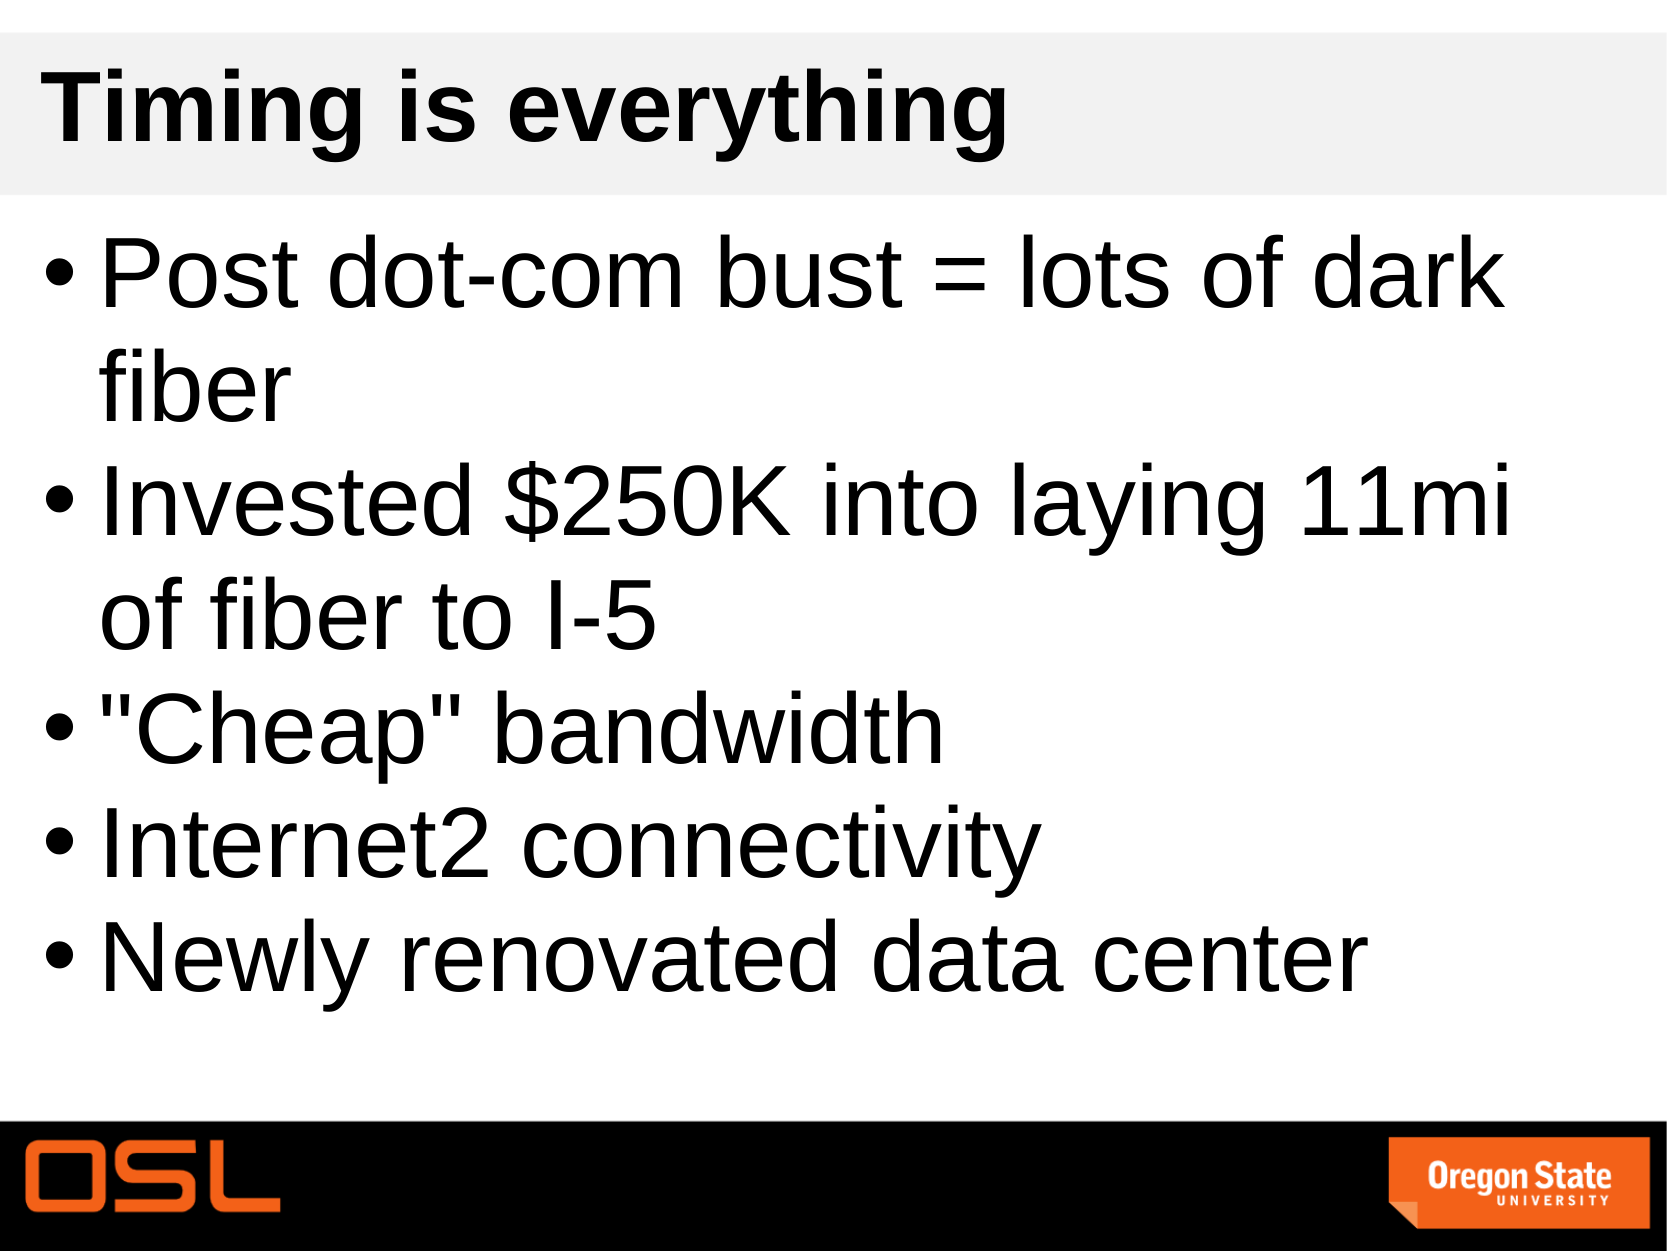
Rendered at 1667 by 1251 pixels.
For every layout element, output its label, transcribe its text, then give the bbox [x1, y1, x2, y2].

title Timing is everything [40, 50, 1627, 201]
picture [0, 0, 1667, 1251]
list Post dot-com bust = lots of dark fiber Invested $250K into laying 11mi of fiber to I-5 "Cheap" bandwidth Internet2 connectivity Newly renovated data center [23, 216, 1609, 1115]
